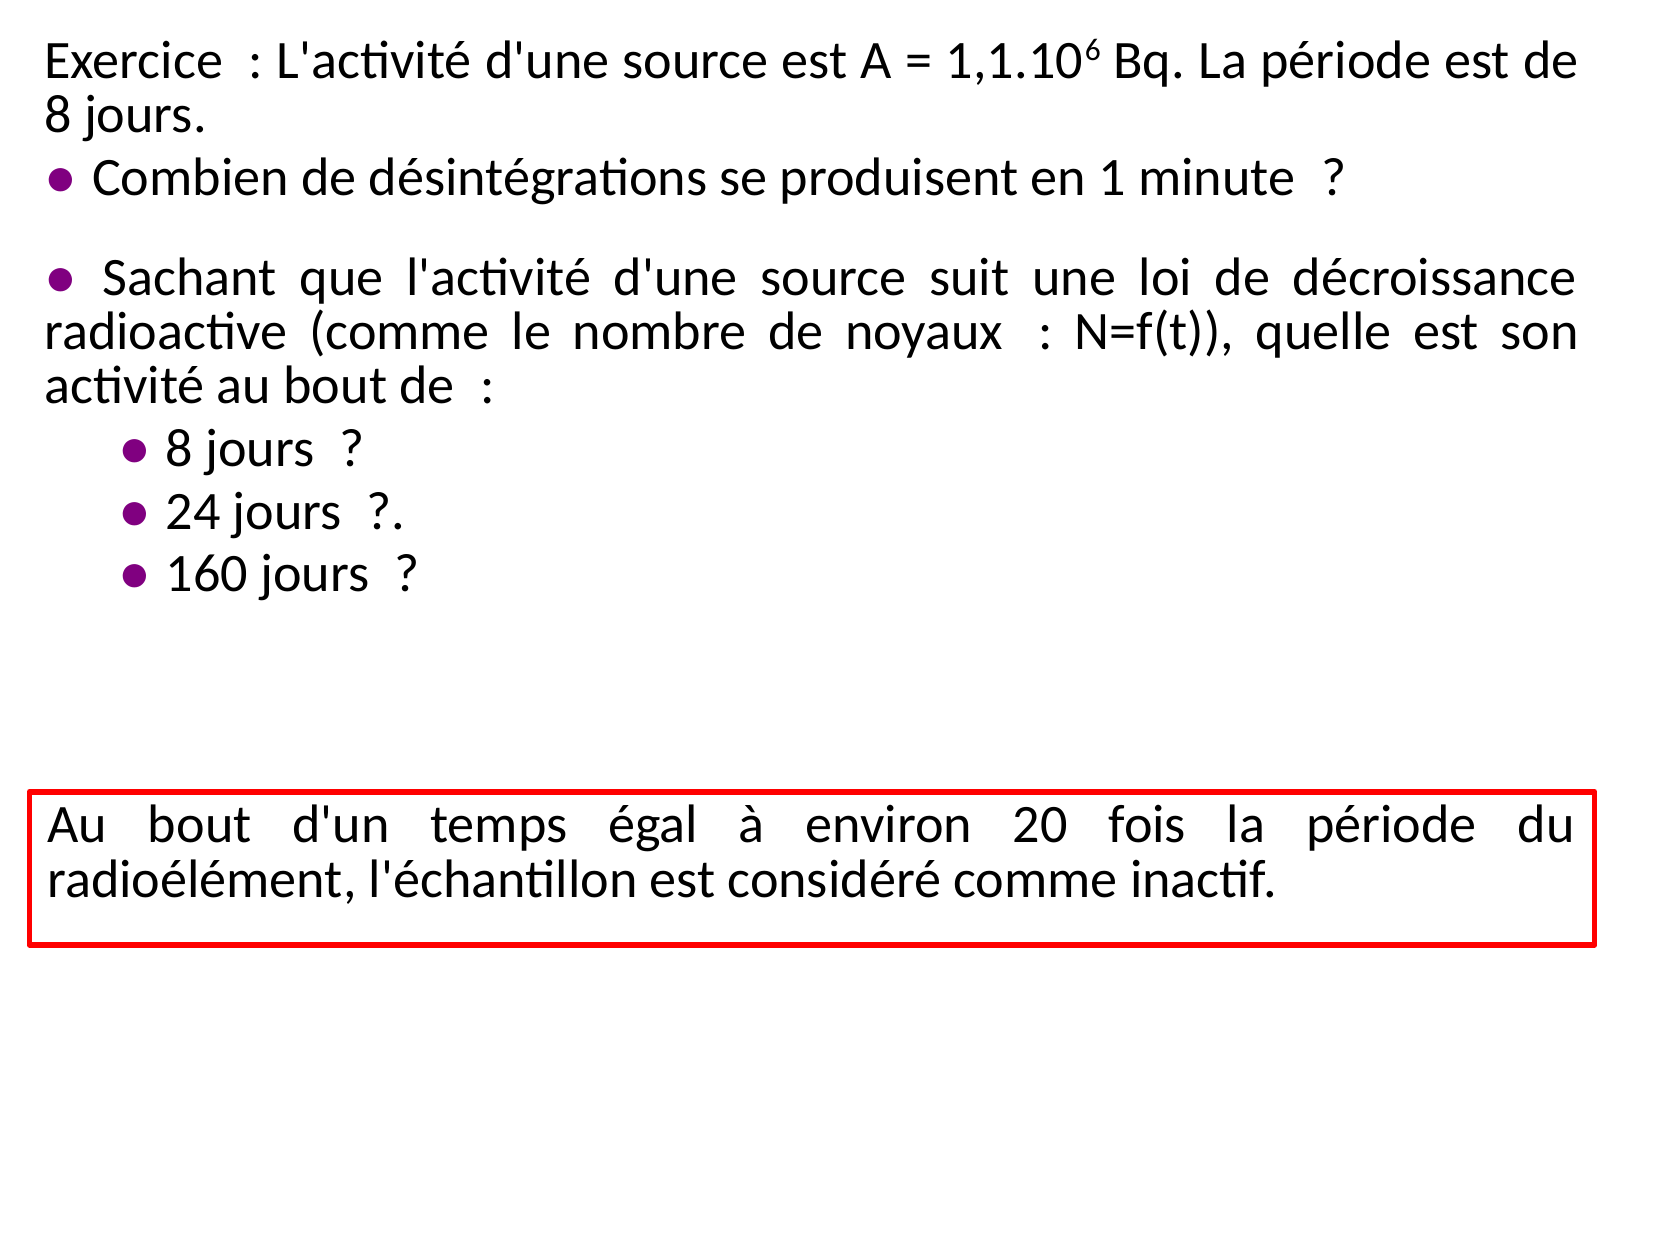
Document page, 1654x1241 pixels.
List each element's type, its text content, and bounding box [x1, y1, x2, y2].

text_box Au bout d'un temps égal à environ 20 fois la période du radioélément, l'échantillon est considéré comme inactif. [29, 791, 1595, 945]
text_box Exercice : L'activité d'une source est A = 1,1.106 Bq. La période est de 8 jours. ● Combien de désintégrations se produisent en 1 minute ? ● Sachant que l'activité d'une source suit une loi de décroissance radioactive (comme le nombre de noyaux : N=f(t)), quelle est son activité au bout de : ● 8 jours ? ● 24 jours ?. ● 160 jours ? [29, 29, 1595, 687]
